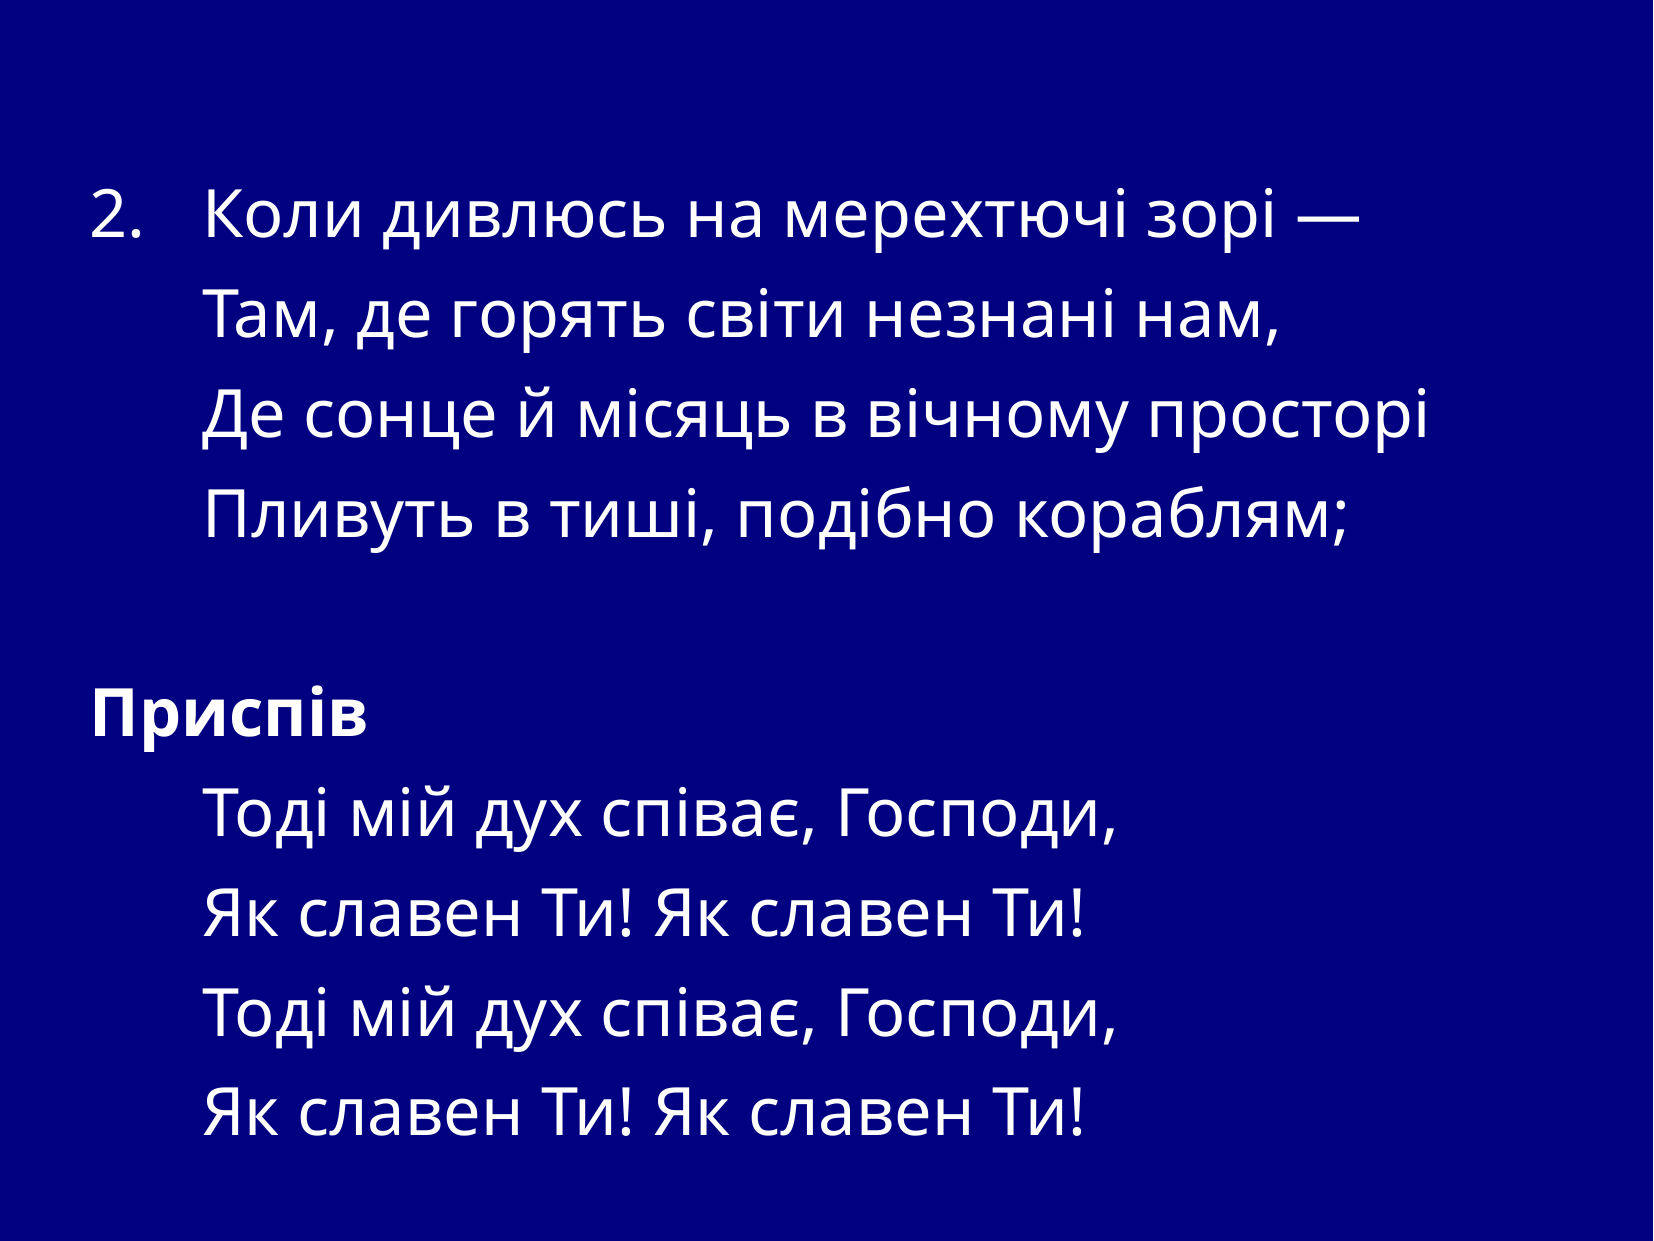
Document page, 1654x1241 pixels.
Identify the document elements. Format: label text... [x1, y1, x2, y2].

text_box 2. Коли дивлюсь на мерехтючі зорі ― Там, де горять світи незнані нам, Де сонце й місяць в вічному просторі Пливуть в тиші, подібно кораблям; Приспів Тоді мій дух співає, Господи, Як славен Ти! Як славен Ти! Тоді мій дух співає, Господи, Як славен Ти! Як славен Ти! [75, 150, 1576, 1163]
